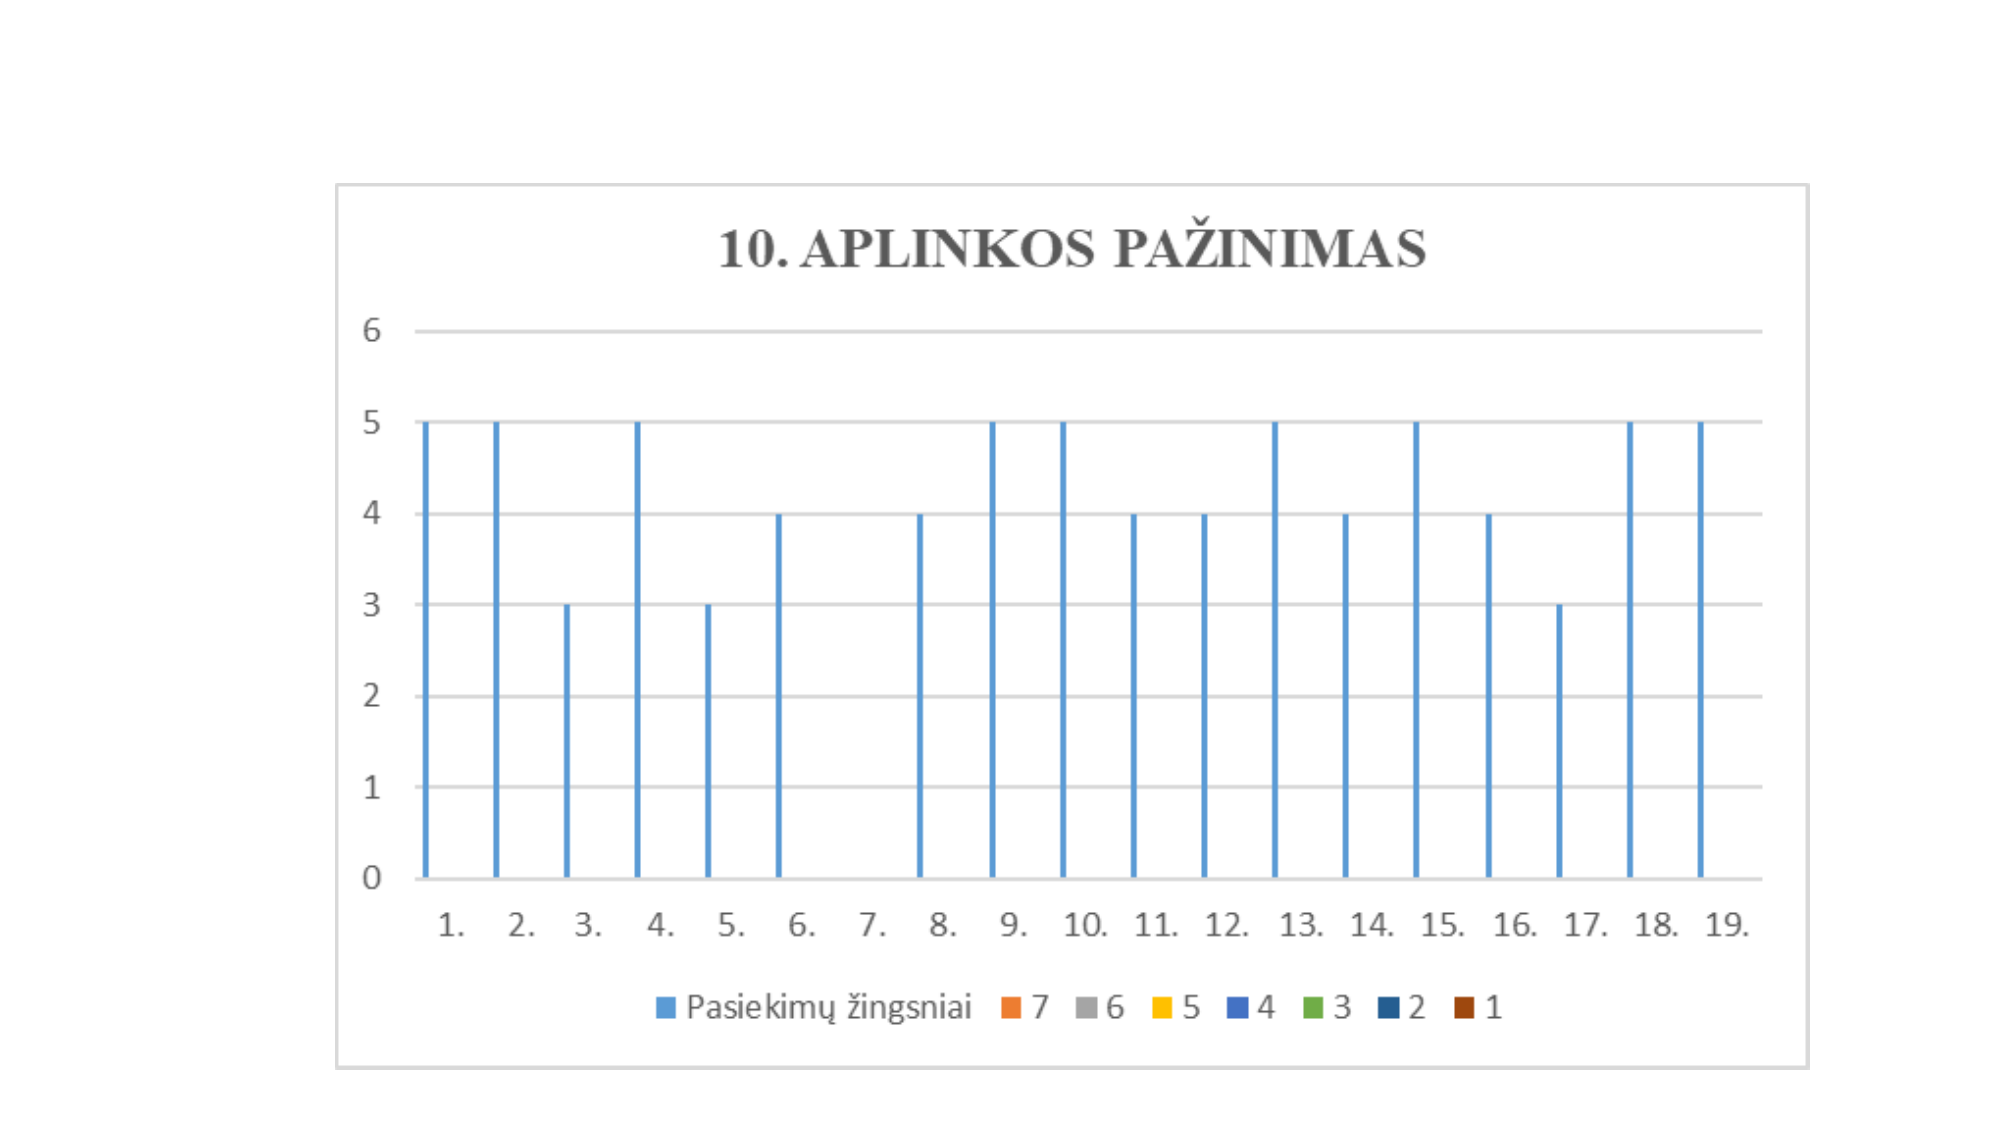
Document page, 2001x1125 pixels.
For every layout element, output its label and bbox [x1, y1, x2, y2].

picture [335, 183, 1810, 1070]
